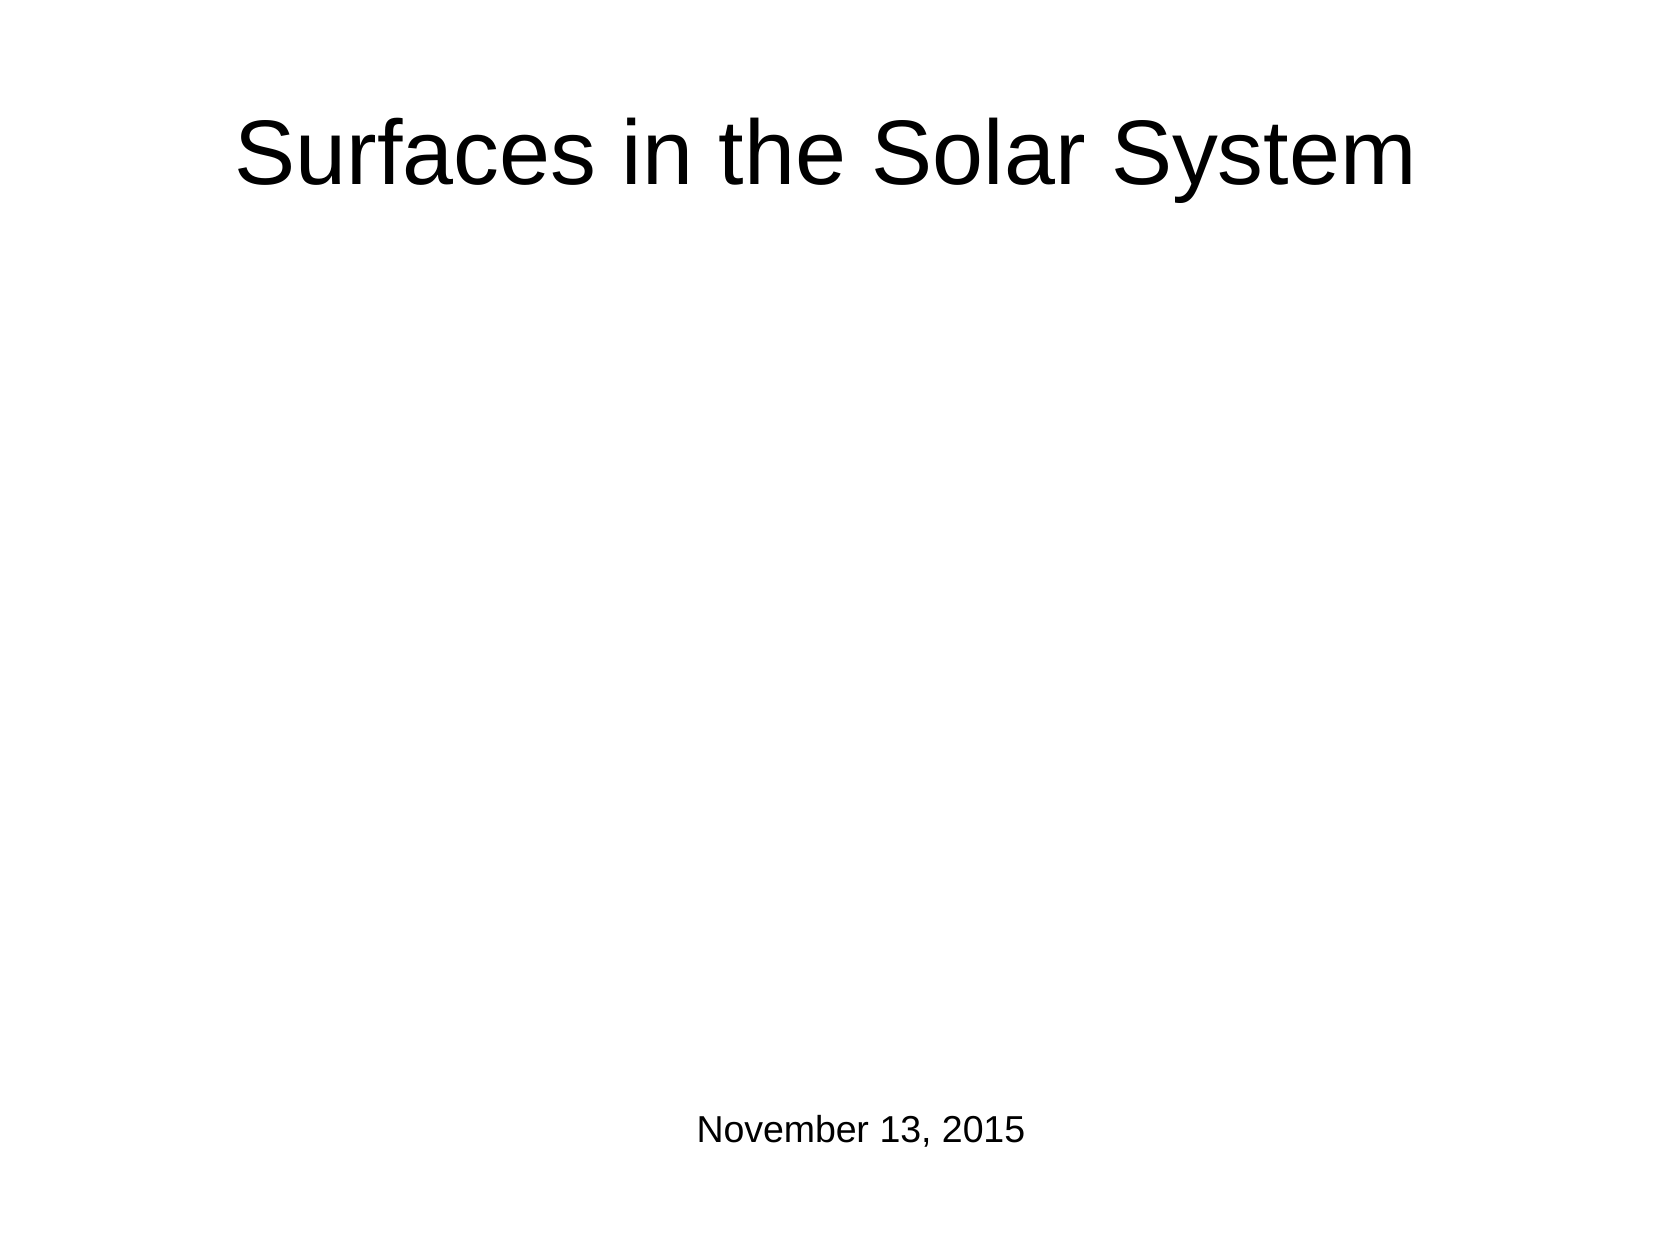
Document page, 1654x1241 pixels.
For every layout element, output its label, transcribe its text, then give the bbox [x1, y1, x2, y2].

title Surfaces in the Solar System [82, 49, 1571, 257]
text_box November 13, 2015 [681, 1100, 1041, 1158]
